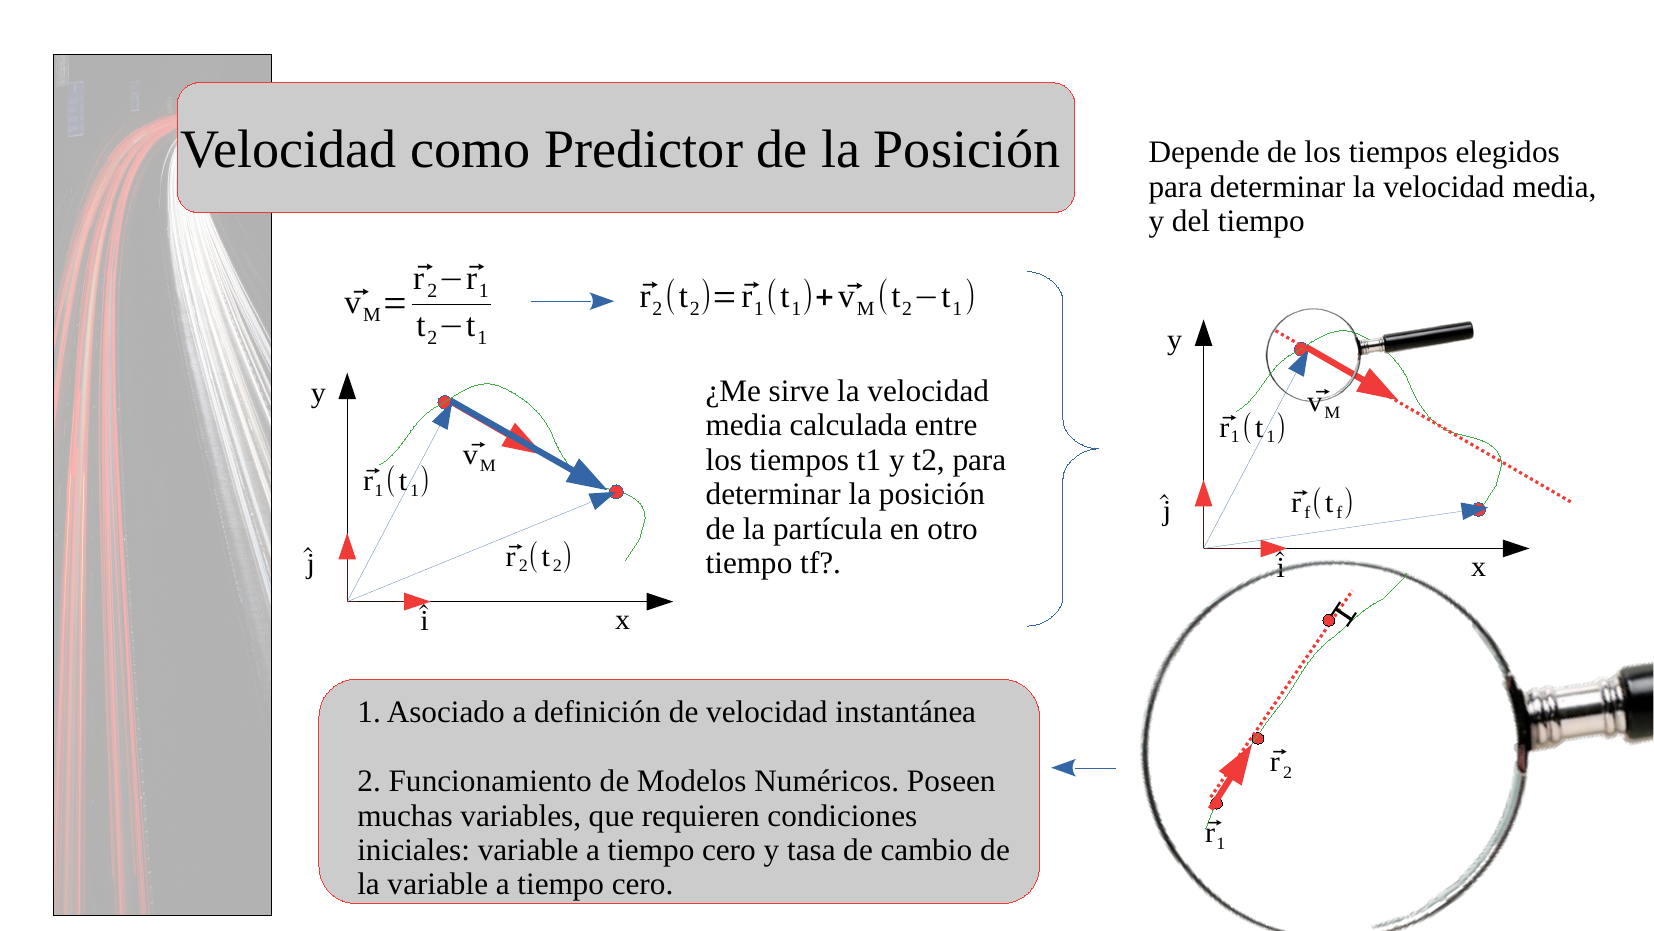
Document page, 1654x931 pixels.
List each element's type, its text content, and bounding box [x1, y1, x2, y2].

text_box [1210, 797, 1223, 810]
chart [605, 603, 638, 636]
chart [336, 259, 498, 349]
chart [1151, 491, 1179, 528]
chart [303, 376, 336, 410]
chart [1262, 745, 1299, 783]
chart [1159, 323, 1192, 357]
text_box Velocidad como Predictor de la Posición [165, 112, 1087, 201]
picture [1229, 214, 1498, 462]
text_box [179, 201, 1073, 213]
text_box Depende de los tiempos elegidos para determinar la velocidad media, y del tiempo [1133, 127, 1630, 246]
text_box ¿Me sirve la velocidad media calculada entre los tiempos t1 y t2, para determinar la posición de la partícula en otro tiempo tf?. [690, 366, 1028, 626]
text_box [318, 679, 1026, 901]
chart [453, 438, 503, 476]
text_box [1322, 614, 1335, 627]
text_box [609, 484, 624, 499]
chart [355, 463, 437, 501]
text_box [1252, 732, 1264, 745]
picture [1021, 242, 1654, 931]
chart [631, 277, 982, 321]
chart [498, 538, 581, 577]
chart [295, 544, 323, 581]
chart [1211, 410, 1294, 448]
text_box 1. Asociado a definición de velocidad instantánea 2. Funcionamiento de Modelos Numéricos. Poseen muchas variables, que requieren condiciones iniciales: variable a tiempo cero y tasa de cambio de la variable a tiempo cero. [342, 687, 1040, 910]
chart [1283, 485, 1304, 500]
chart [1197, 816, 1234, 854]
picture [53, 54, 272, 916]
text_box [437, 395, 451, 409]
chart [410, 601, 438, 638]
text_box [177, 82, 1075, 112]
